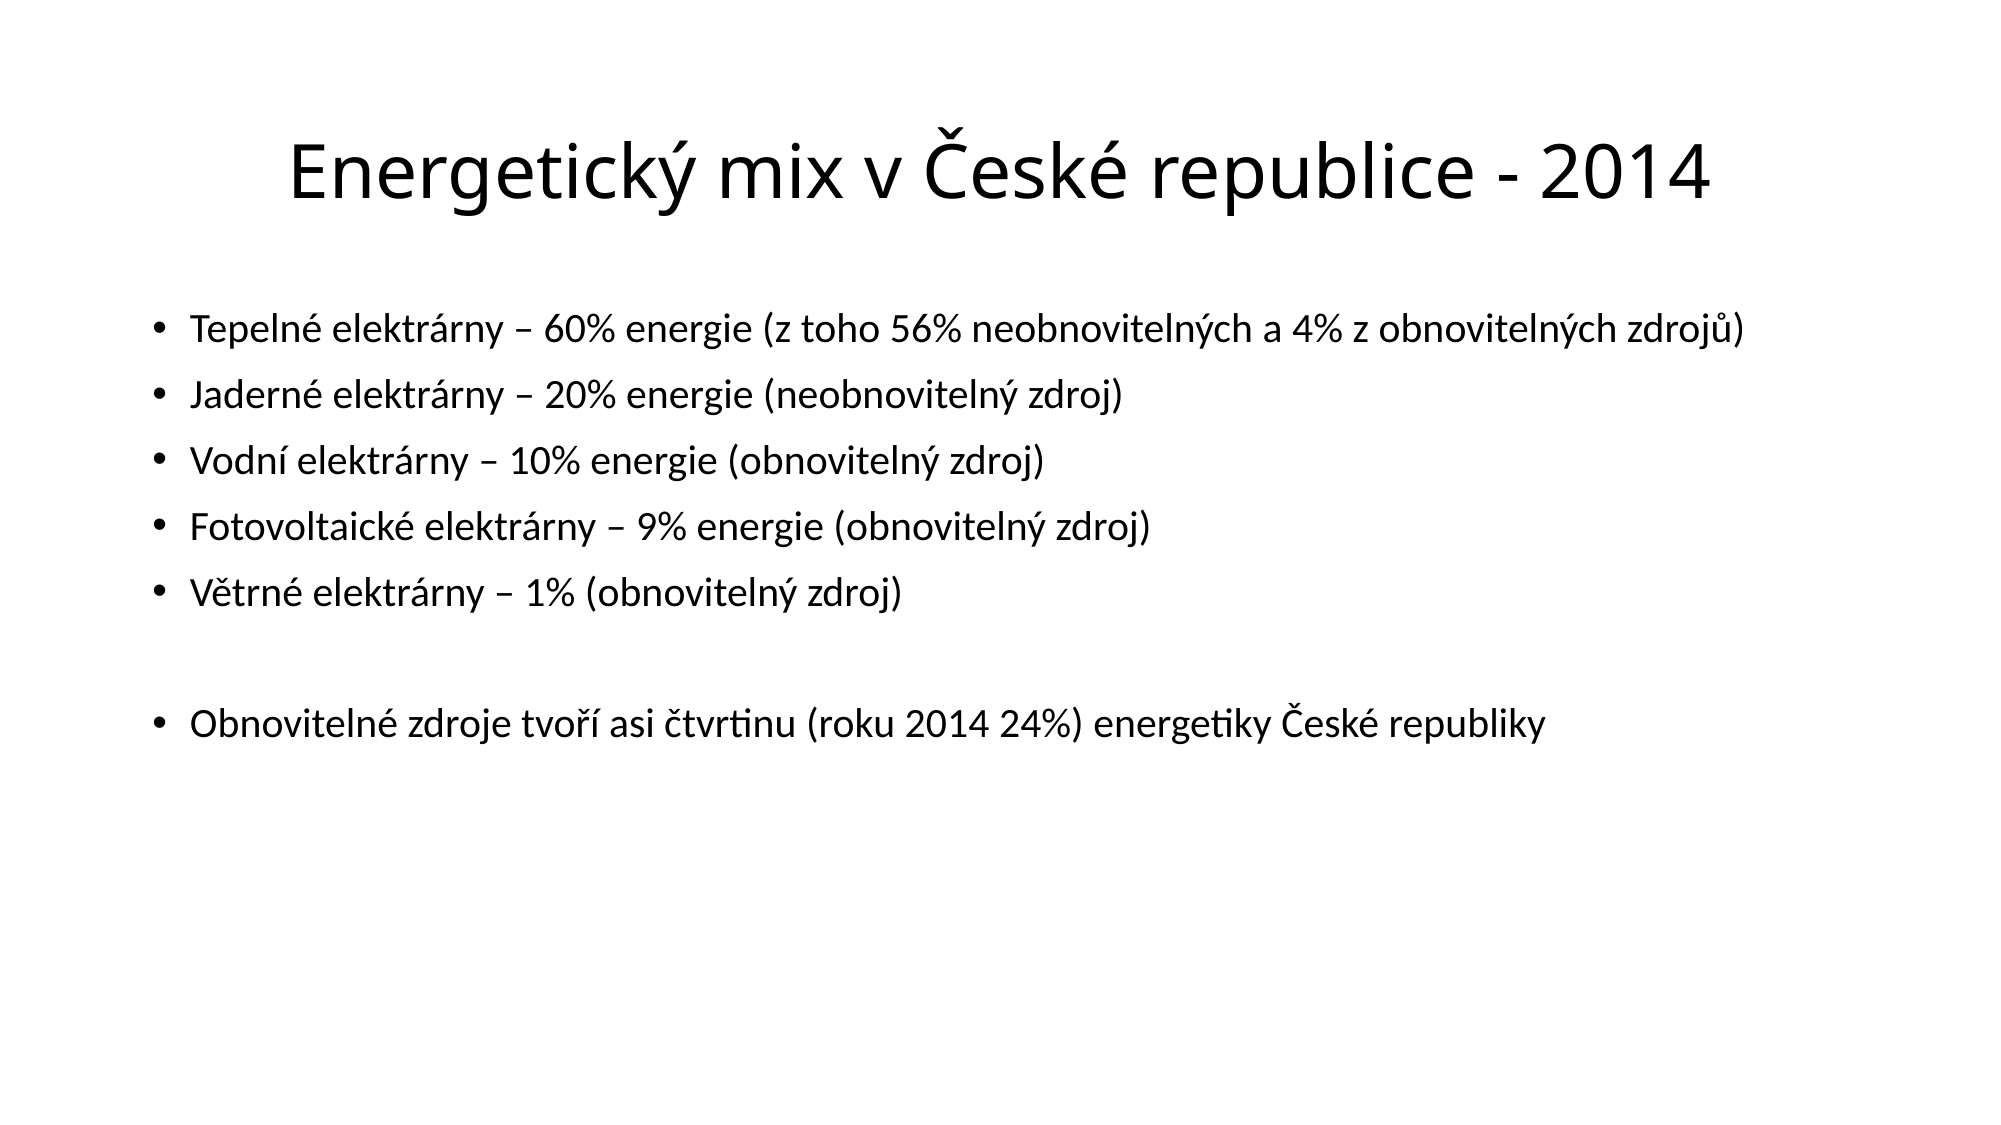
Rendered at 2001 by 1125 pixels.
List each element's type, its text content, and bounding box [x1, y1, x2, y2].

list Tepelné elektrárny – 60% energie (z toho 56% neobnovitelných a 4% z obnovitelných zdrojů) Jaderné elektrárny – 20% energie (neobnovitelný zdroj) Vodní elektrárny – 10% energie (obnovitelný zdroj) Fotovoltaické elektrárny – 9% energie (obnovitelný zdroj) Větrné elektrárny – 1% (obnovitelný zdroj) Obnovitelné zdroje tvoří asi čtvrtinu (roku 2014 24%) energetiky České republiky [137, 299, 1863, 1014]
title Energetický mix v České republice - 2014 [137, 59, 1863, 278]
